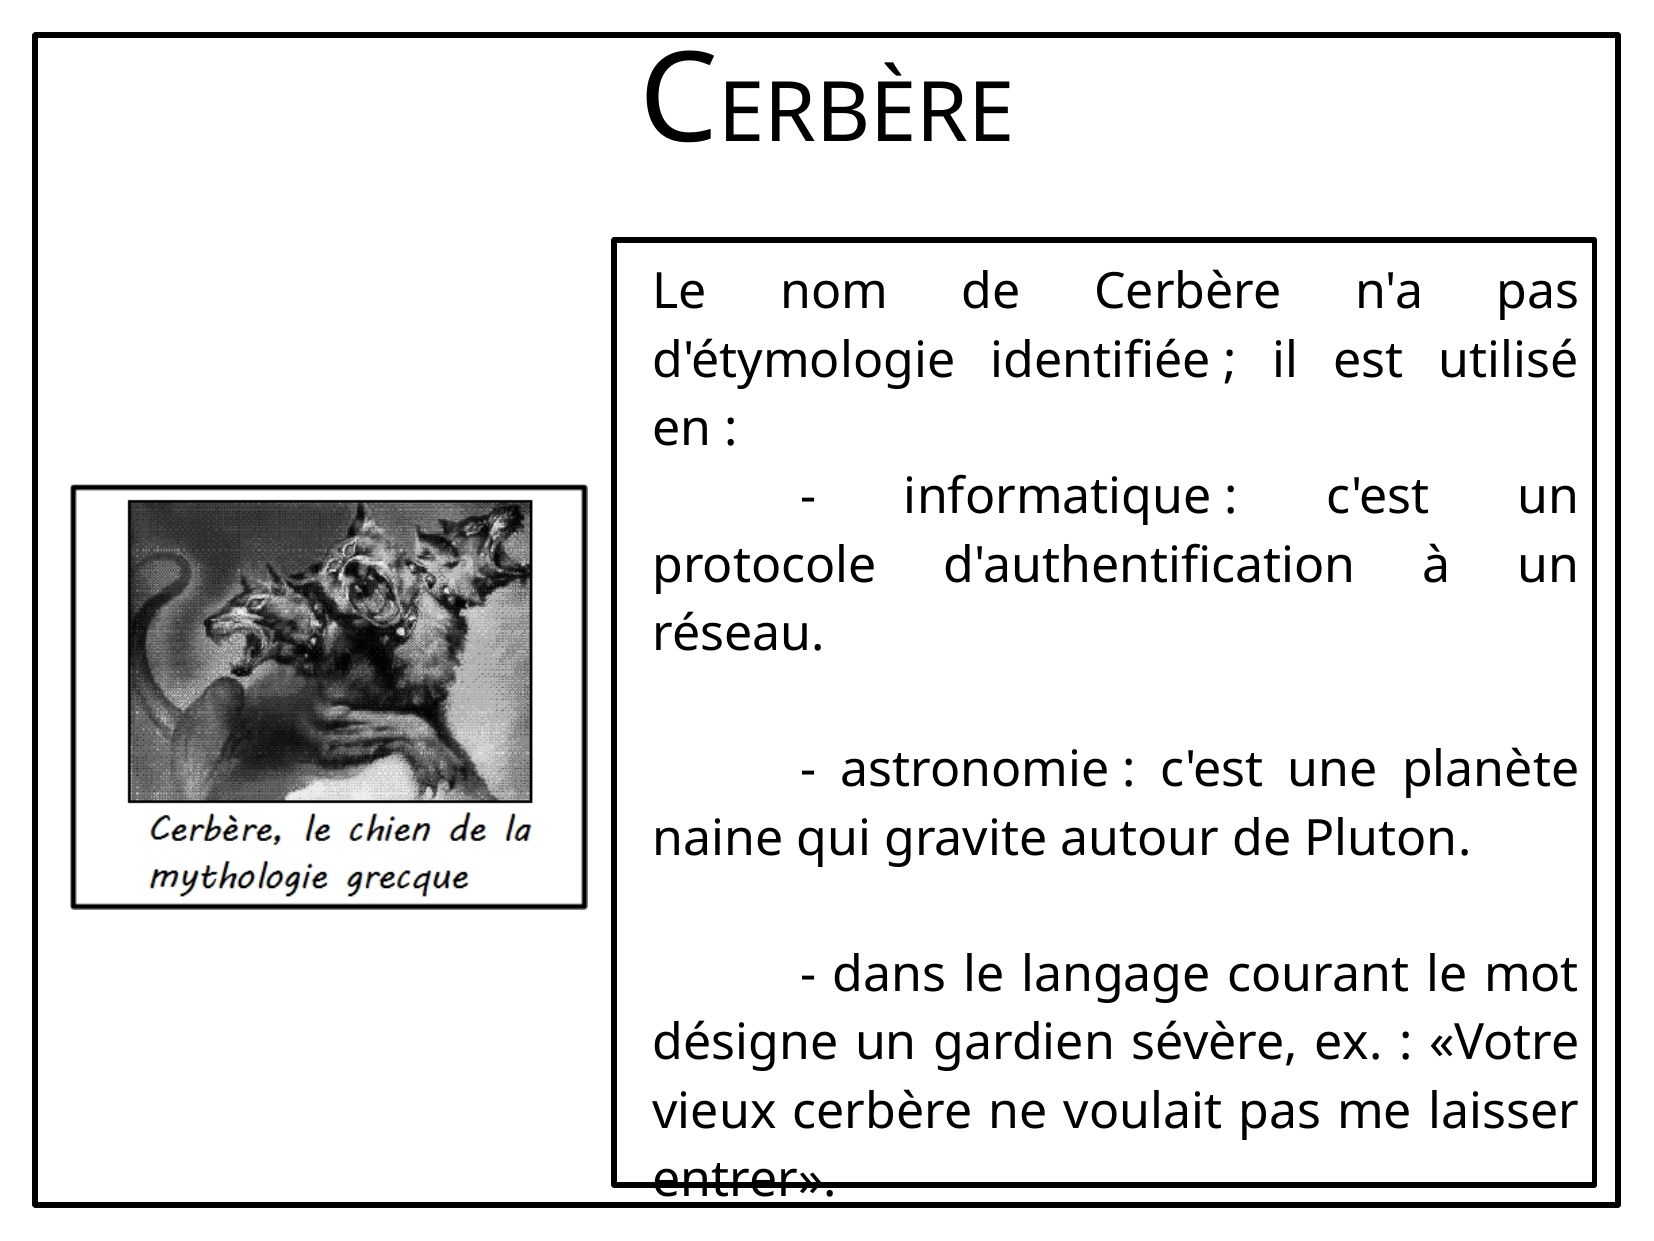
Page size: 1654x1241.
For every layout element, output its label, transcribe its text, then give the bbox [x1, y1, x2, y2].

text_box Le nom de Cerbère n'a pas d'étymologie identifiée ; il est utilisé en : - informatique : c'est un protocole d'authentification à un réseau. - astronomie : c'est une planète naine qui gravite autour de Pluton. - dans le langage courant le mot désigne un gardien sévère, ex. : «Votre vieux cerbère ne voulait pas me laisser entrer». [637, 248, 1592, 1182]
text_box CERBÈRE [0, 0, 1654, 213]
picture [70, 484, 588, 910]
